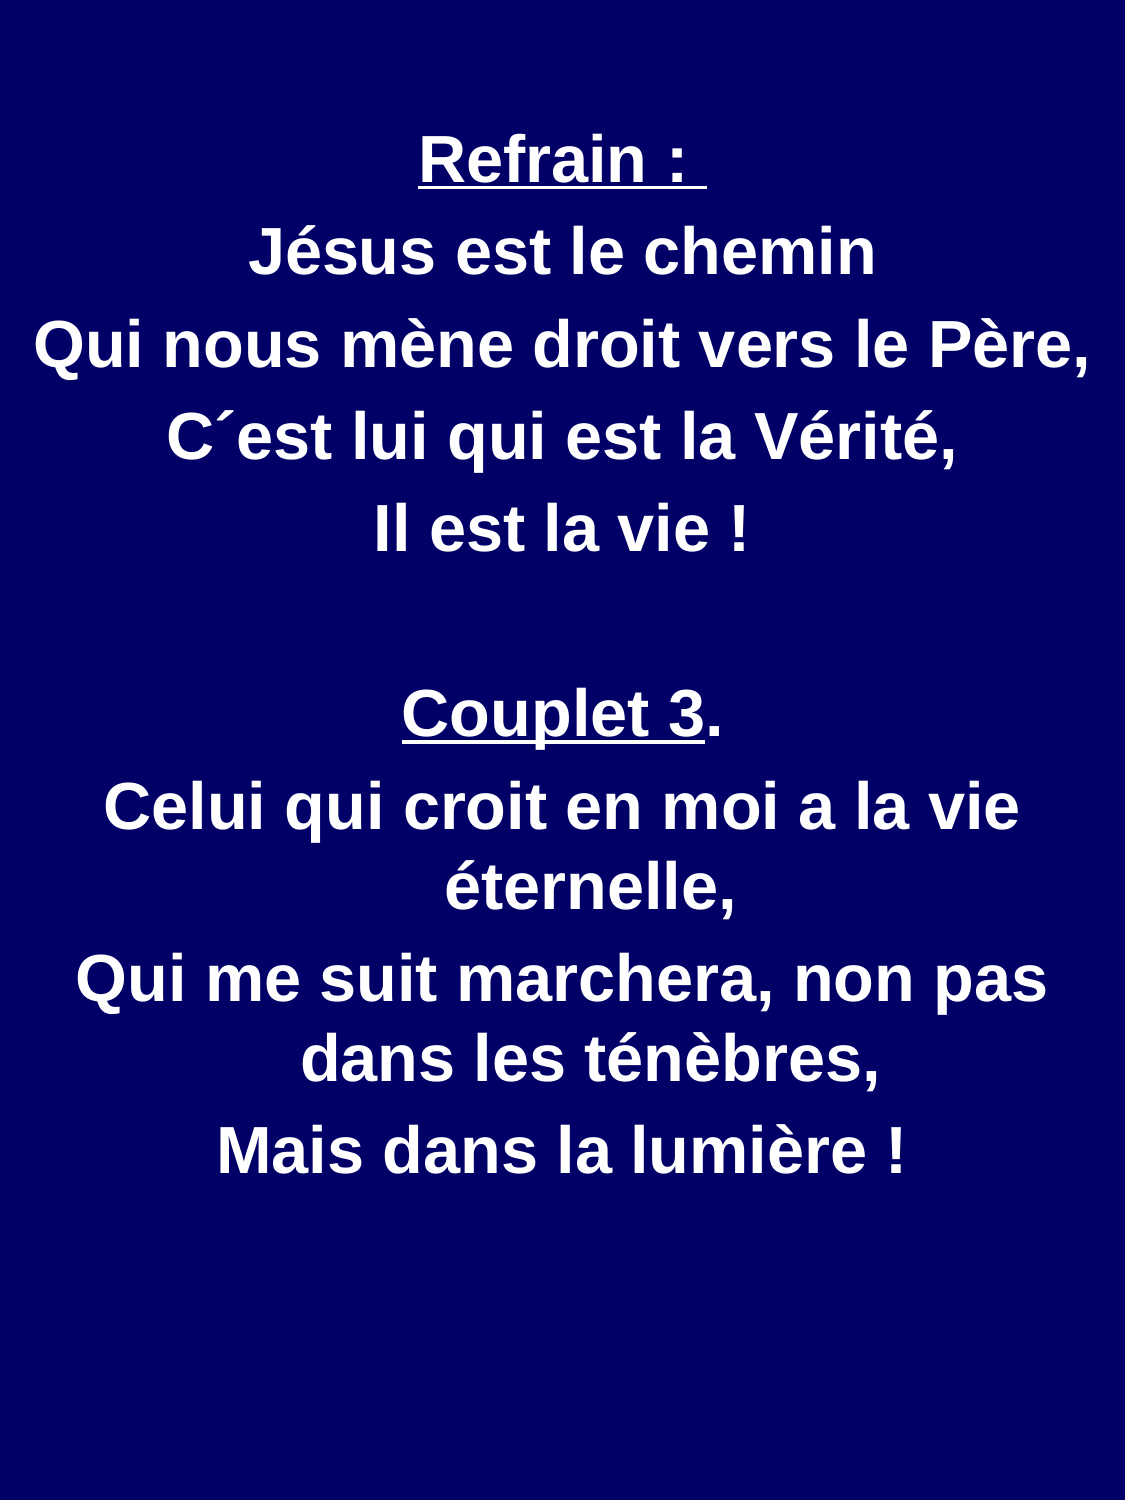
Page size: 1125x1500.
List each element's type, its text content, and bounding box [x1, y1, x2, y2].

text_box Refrain : Jésus est le chemin Qui nous mène droit vers le Père, C´est lui qui est la Vérité, Il est la vie ! Couplet 3. Celui qui croit en moi a la vie éternelle, Qui me suit marchera, non pas dans les ténèbres, Mais dans la lumière ! [0, 35, 1125, 1500]
